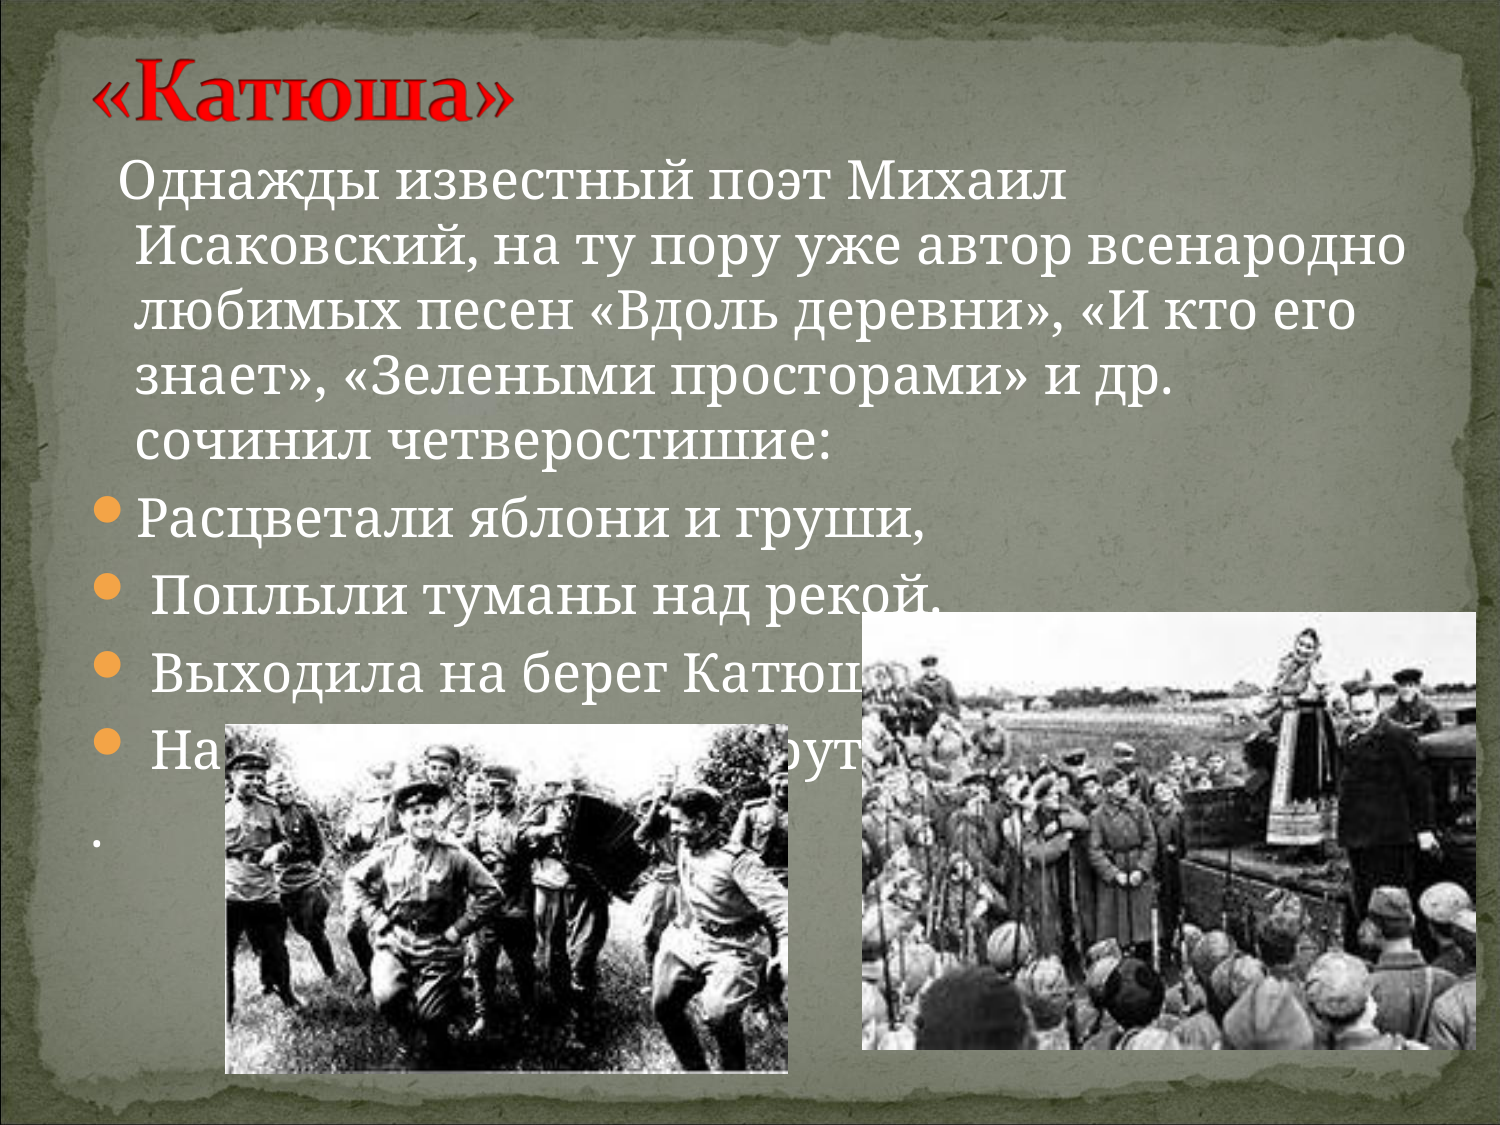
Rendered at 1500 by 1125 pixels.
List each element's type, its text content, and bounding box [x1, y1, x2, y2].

picture [0, 0, 1500, 1125]
text_box [35, 10, 1427, 152]
list Однажды известный поэт Михаил Исаковский, на ту пору уже автор всенародно любимых песен «Вдоль деревни», «И кто его знает», «Зелеными просторами» и др. сочинил четверостишие: Расцветали яблони и груши, Поплыли туманы над рекой. Выходила на берег Катюша, На высокий берег на крутой . [75, 152, 1426, 1000]
